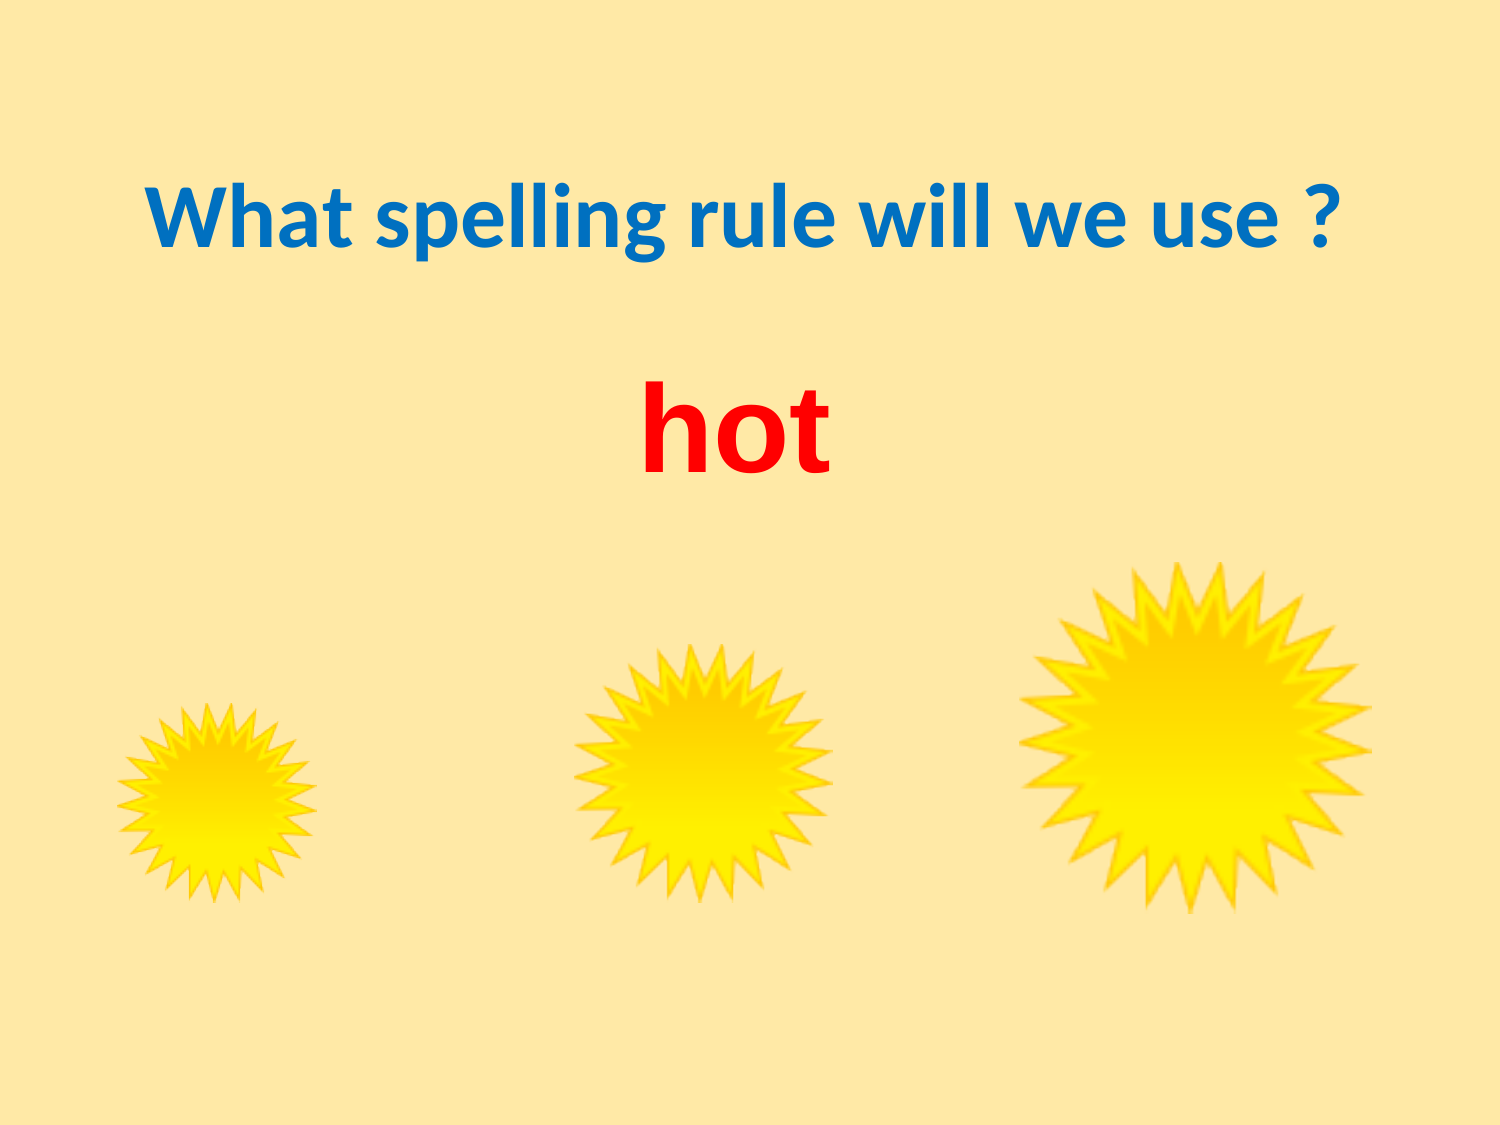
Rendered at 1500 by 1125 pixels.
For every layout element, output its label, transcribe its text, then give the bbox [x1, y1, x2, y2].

text_box hot [622, 339, 847, 506]
picture [1019, 562, 1372, 915]
picture [574, 644, 833, 903]
title What spelling rule will we use ? [70, 117, 1421, 305]
picture [117, 703, 317, 903]
